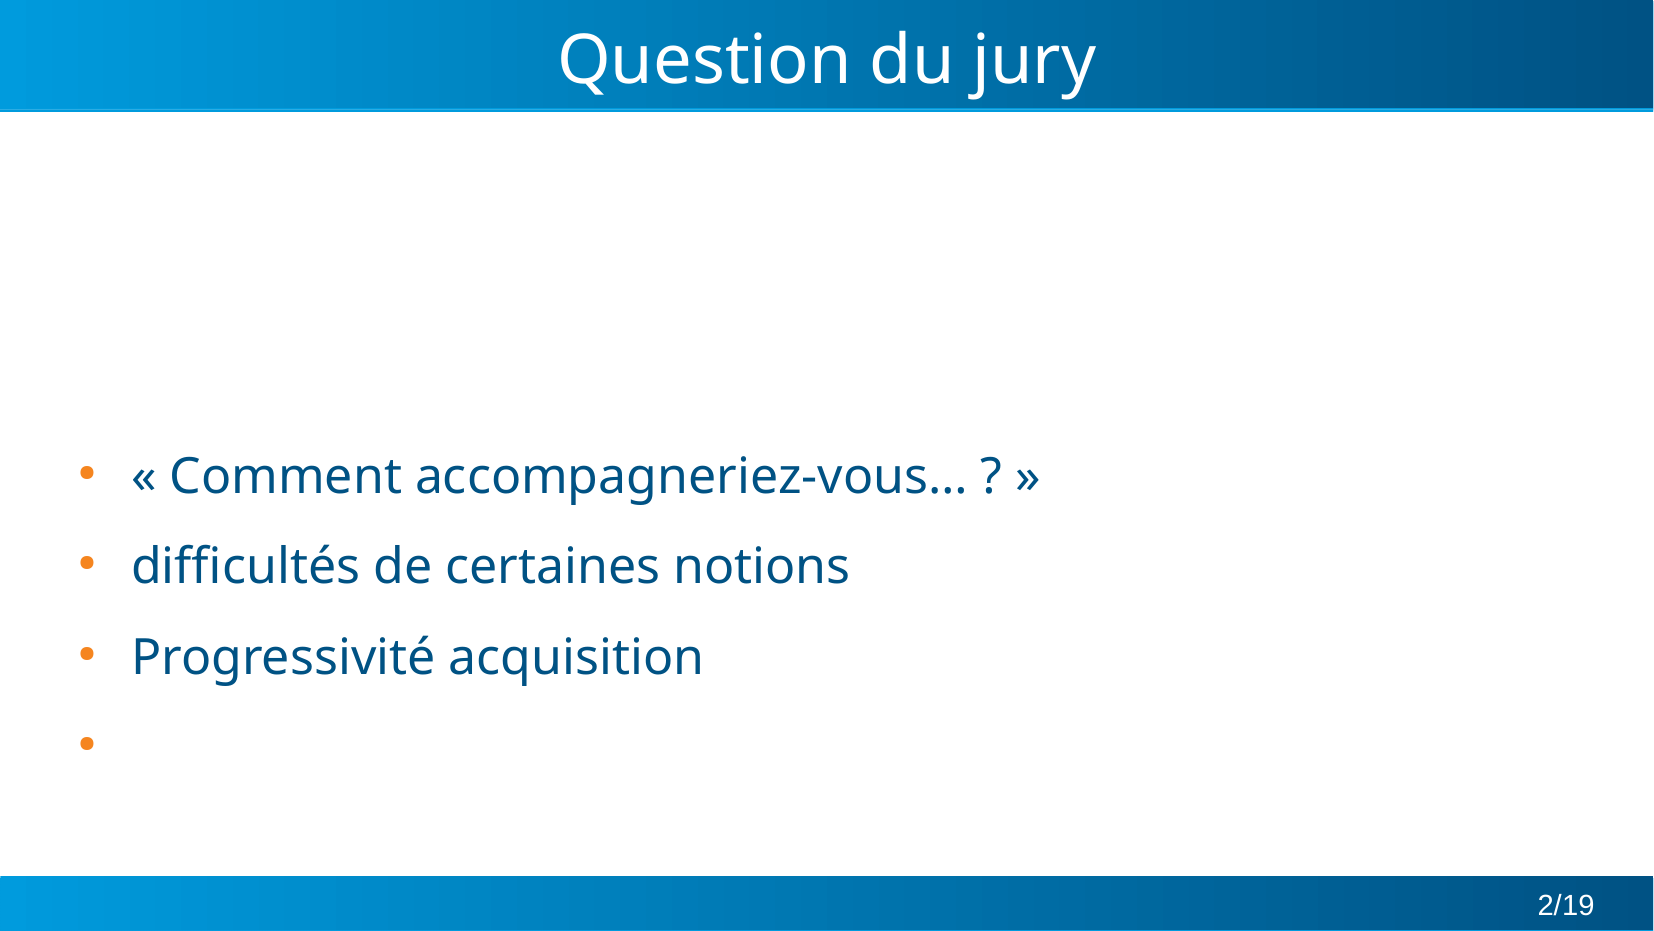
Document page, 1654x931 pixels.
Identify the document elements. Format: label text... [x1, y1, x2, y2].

list « Comment accompagneriez-vous… ? » difficultés de certaines notions Progressivité acquisition [60, 439, 1596, 557]
title Question du jury [59, 17, 1595, 97]
